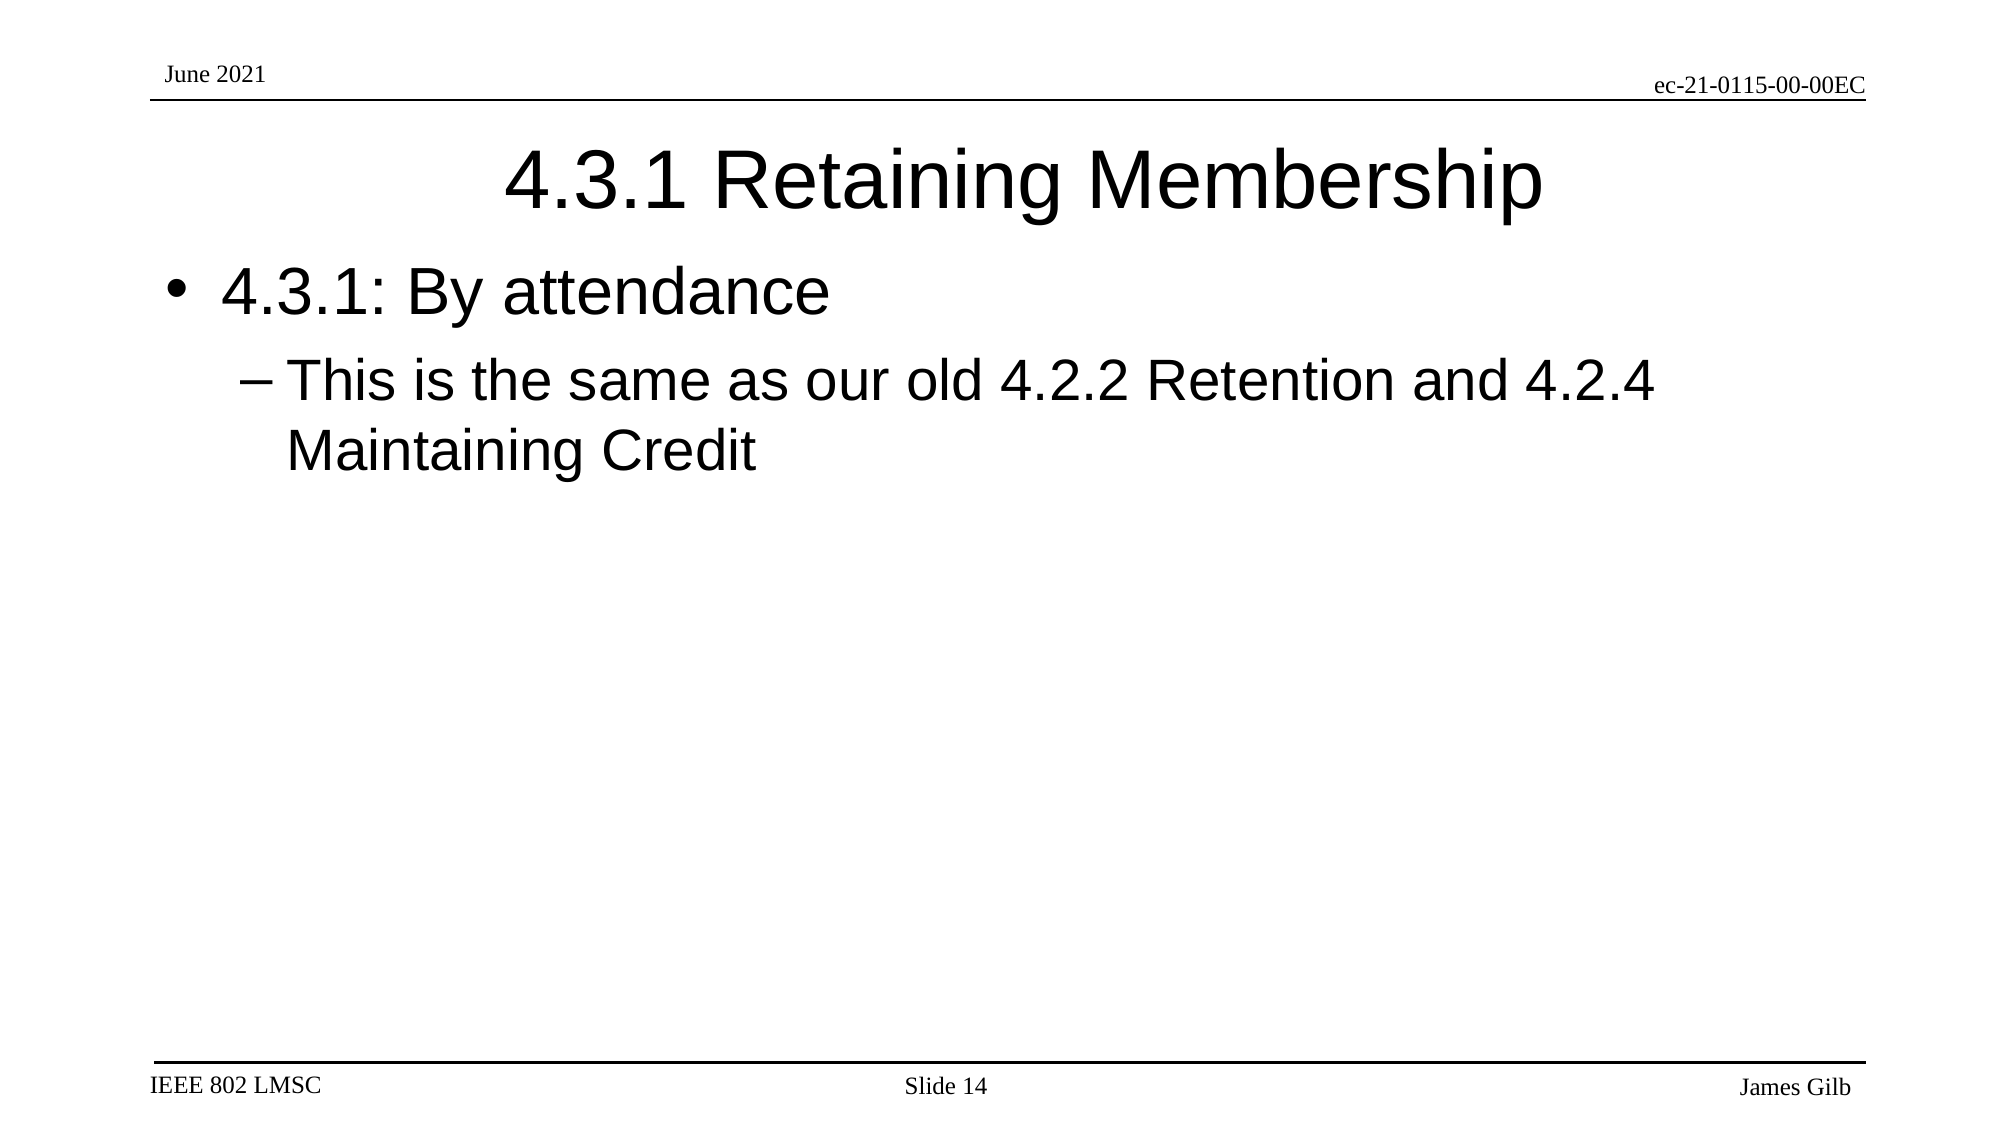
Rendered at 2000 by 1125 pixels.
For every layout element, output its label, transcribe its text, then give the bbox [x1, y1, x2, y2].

title 4.3.1 Retaining Membership [149, 112, 1900, 238]
list 4.3.1: By attendance This is the same as our old 4.2.2 Retention and 4.2.4 Maintaining Credit [149, 239, 1900, 1051]
